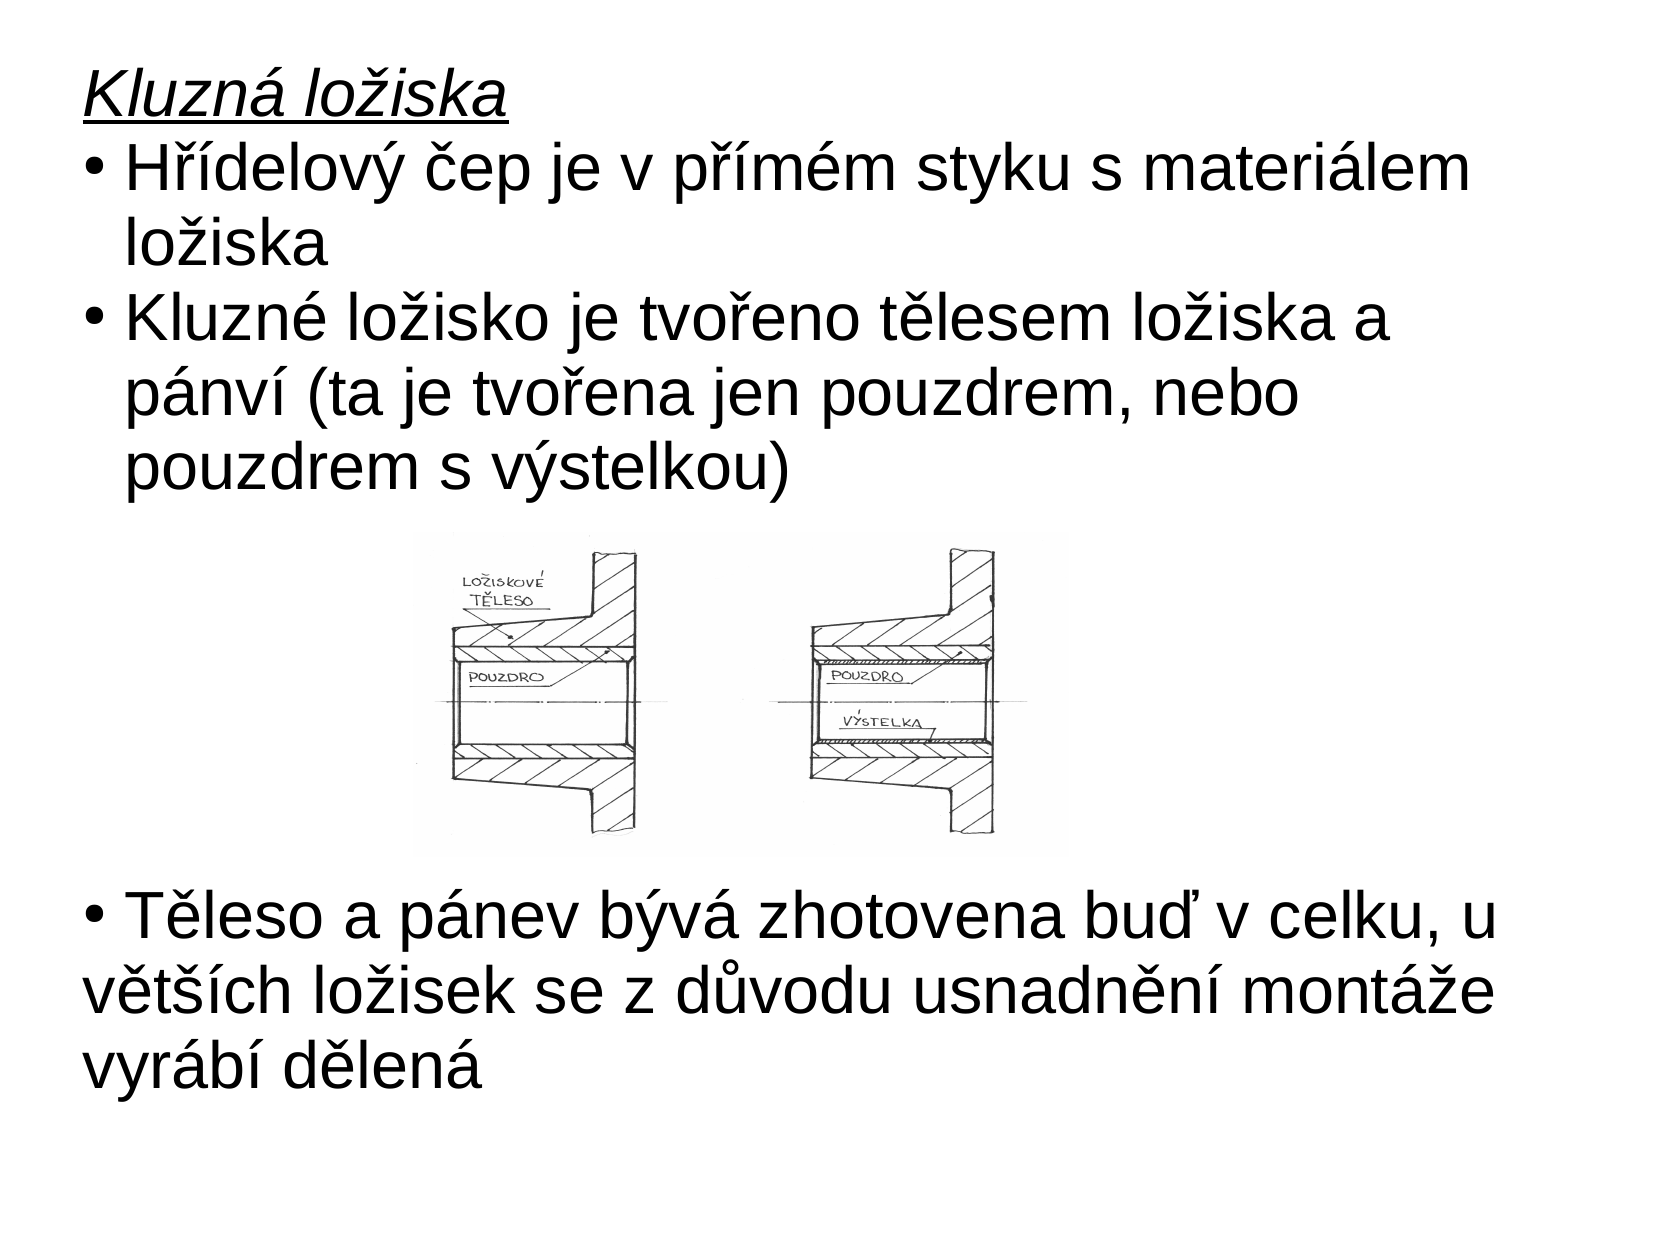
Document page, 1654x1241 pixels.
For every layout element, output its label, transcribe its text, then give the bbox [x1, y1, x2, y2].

subtitle Kluzná ložiska Hřídelový čep je v přímém styku s materiálem ložiska Kluzné ložisko je tvořeno tělesem ložiska a pánví (ta je tvořena jen pouzdrem, nebo pouzdrem s výstelkou) Těleso a pánev bývá zhotovena buď v celku, u větších ložisek se z důvodu usnadnění montáže vyrábí dělená [82, 49, 1571, 1109]
picture [413, 532, 1069, 857]
